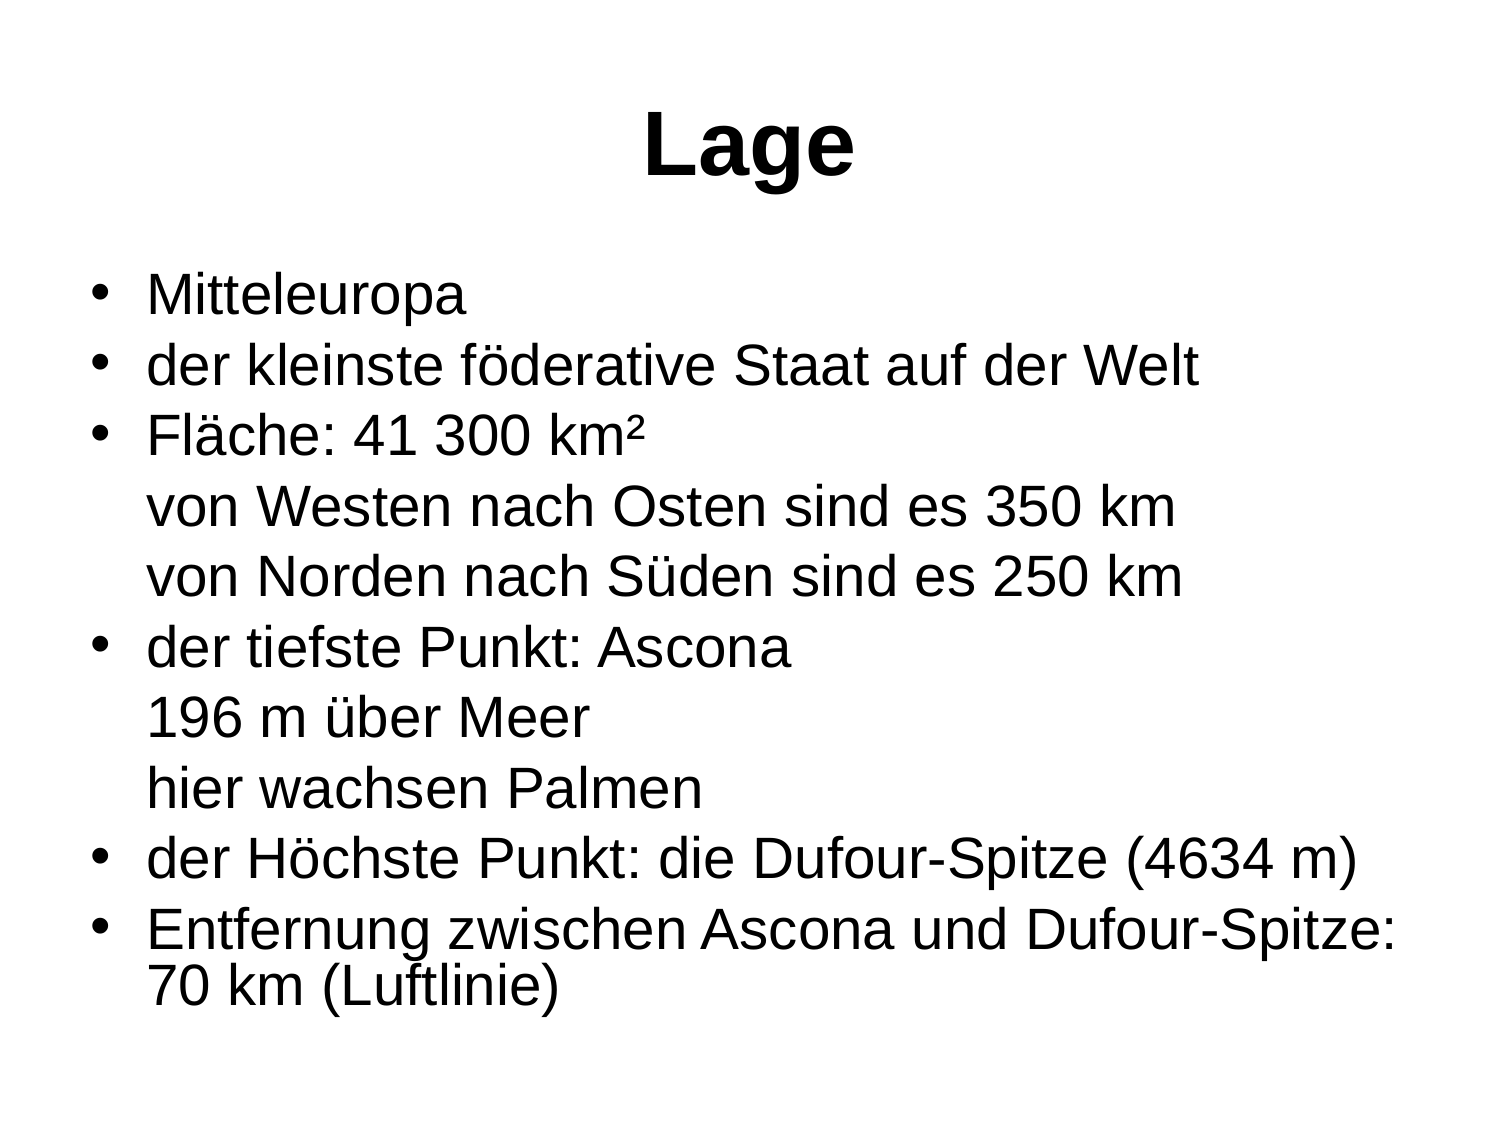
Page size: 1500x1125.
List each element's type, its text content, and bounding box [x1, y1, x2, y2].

list Mitteleuropa der kleinste föderative Staat auf der Welt Fläche: 41 300 km² von Westen nach Osten sind es 350 km von Norden nach Süden sind es 250 km der tiefste Punkt: Ascona 196 m über Meer hier wachsen Palmen der Höchste Punkt: die Dufour-Spitze (4634 m) Entfernung zwischen Ascona und Dufour-Spitze: 70 km (Luftlinie) [75, 262, 1426, 1025]
title Lage [75, 45, 1426, 233]
